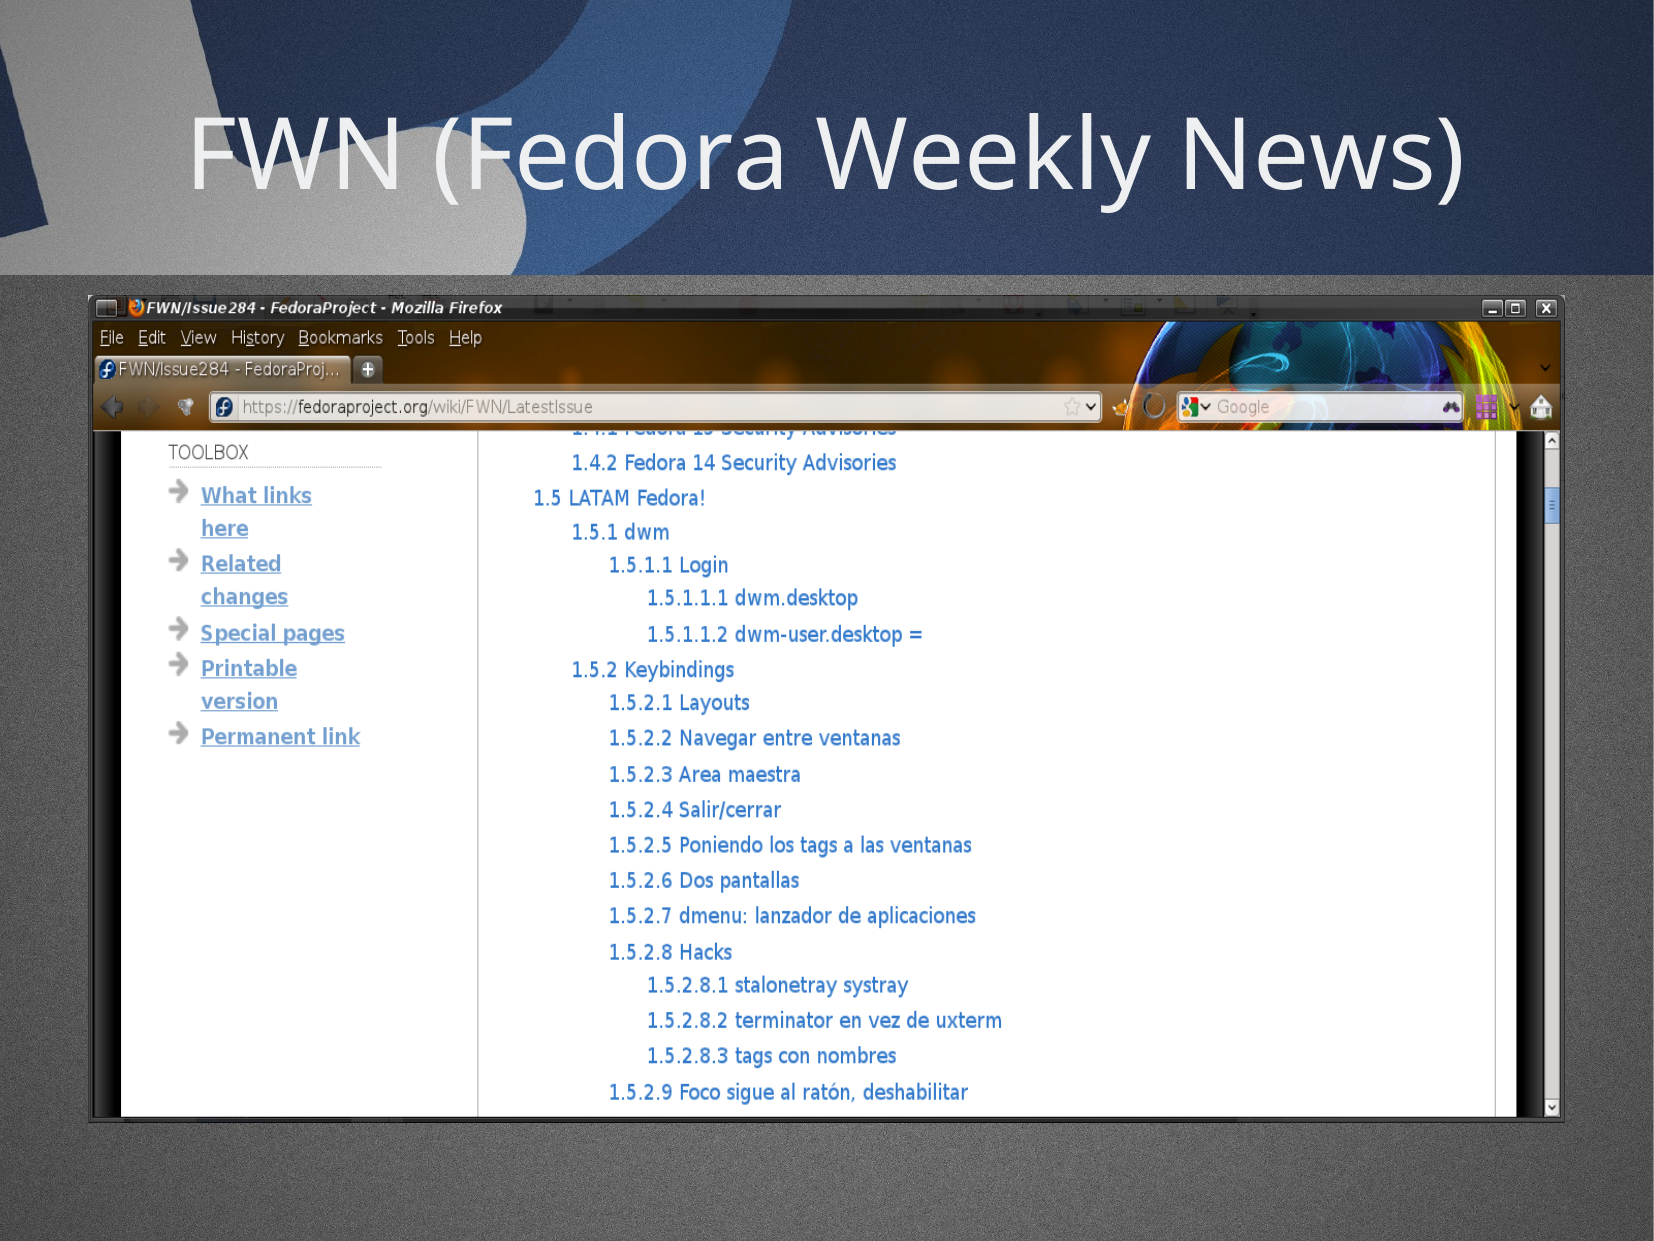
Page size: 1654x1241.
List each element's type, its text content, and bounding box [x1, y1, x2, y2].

picture [0, 0, 1654, 1241]
text_box FWN (Fedora Weekly News) [82, 49, 1571, 257]
